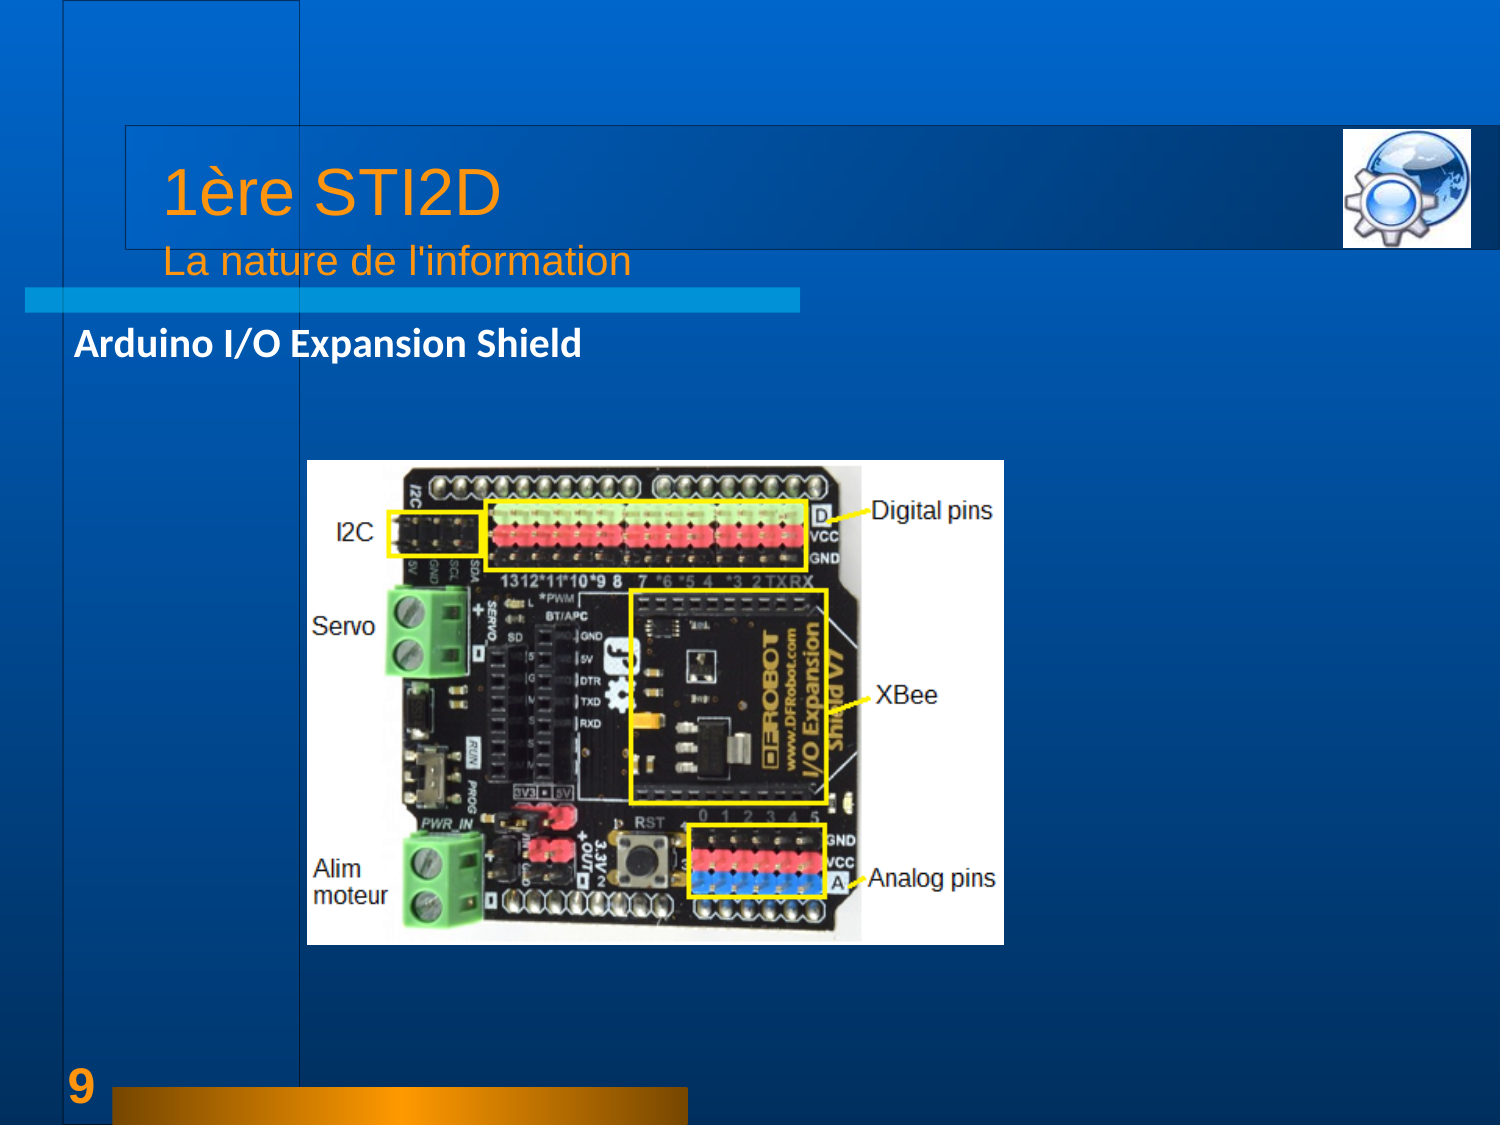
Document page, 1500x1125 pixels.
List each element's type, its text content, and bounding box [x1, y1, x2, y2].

picture [1343, 129, 1471, 248]
text_box Arduino I/O Expansion Shield [59, 319, 1477, 872]
picture [307, 460, 1004, 945]
